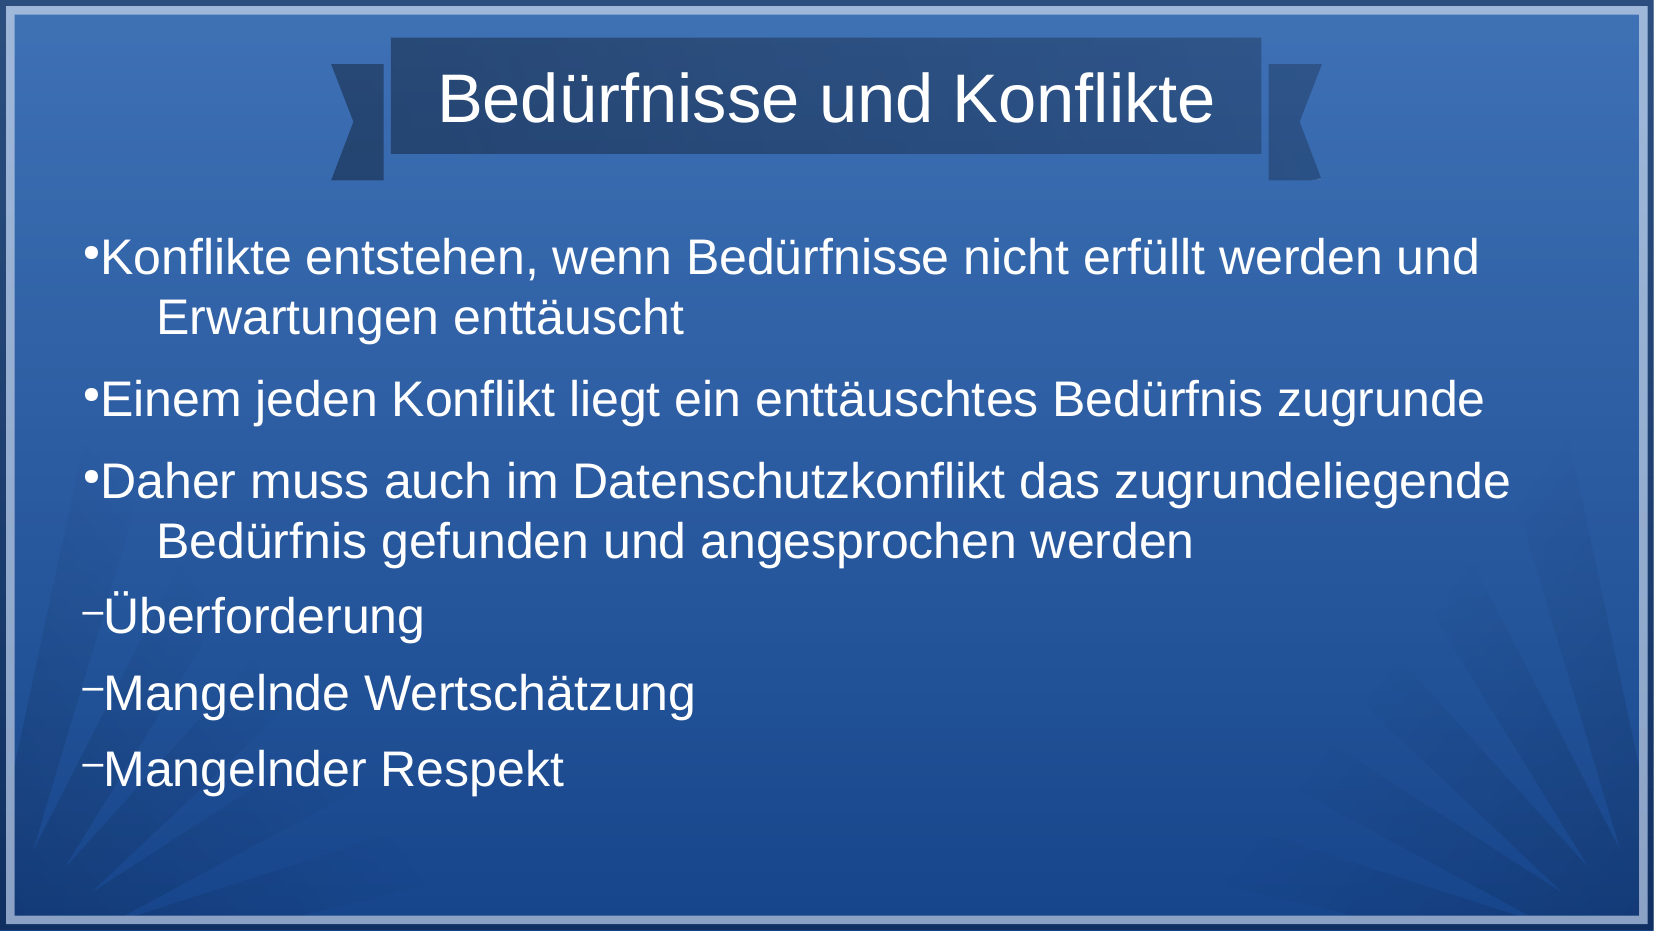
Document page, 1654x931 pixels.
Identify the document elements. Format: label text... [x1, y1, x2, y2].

list Konflikte entstehen, wenn Bedürfnisse nicht erfüllt werden und Erwartungen enttäuscht Einem jeden Konflikt liegt ein enttäuschtes Bedürfnis zugrunde Daher muss auch im Datenschutzkonflikt das zugrundeliegende Bedürfnis gefunden und angesprochen werden Überforderung Mangelnde Wertschätzung Mangelnder Respekt [82, 224, 1571, 848]
title Bedürfnisse und Konflikte [389, 35, 1264, 154]
